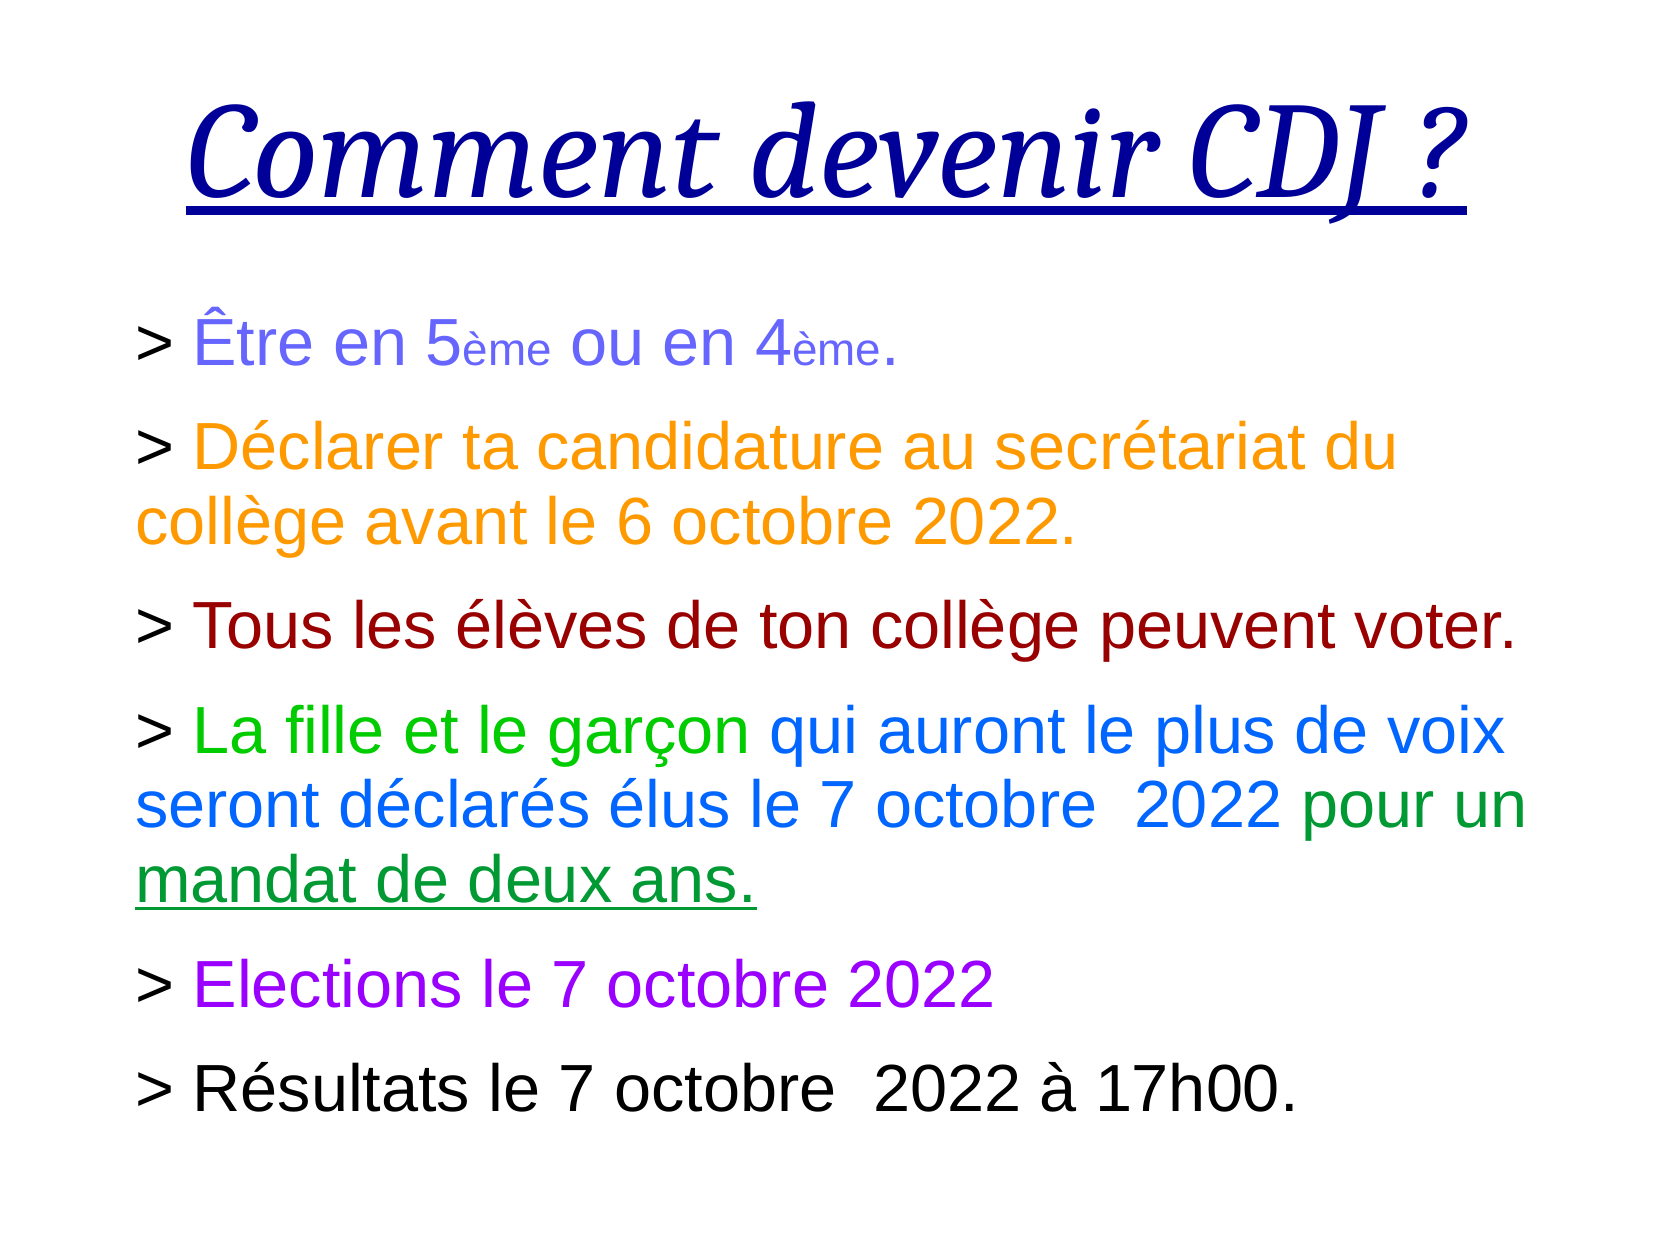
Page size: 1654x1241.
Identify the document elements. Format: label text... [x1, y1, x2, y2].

title Comment devenir CDJ ? [82, 49, 1571, 257]
list > Être en 5ème ou en 4ème. > Déclarer ta candidature au secrétariat du collège avant le 6 octobre 2022. > Tous les élèves de ton collège peuvent voter. > La fille et le garçon qui auront le plus de voix seront déclarés élus le 7 octobre 2022 pour un mandat de deux ans. > Elections le 7 octobre 2022 > Résultats le 7 octobre 2022 à 17h00. [64, 200, 1553, 1075]
